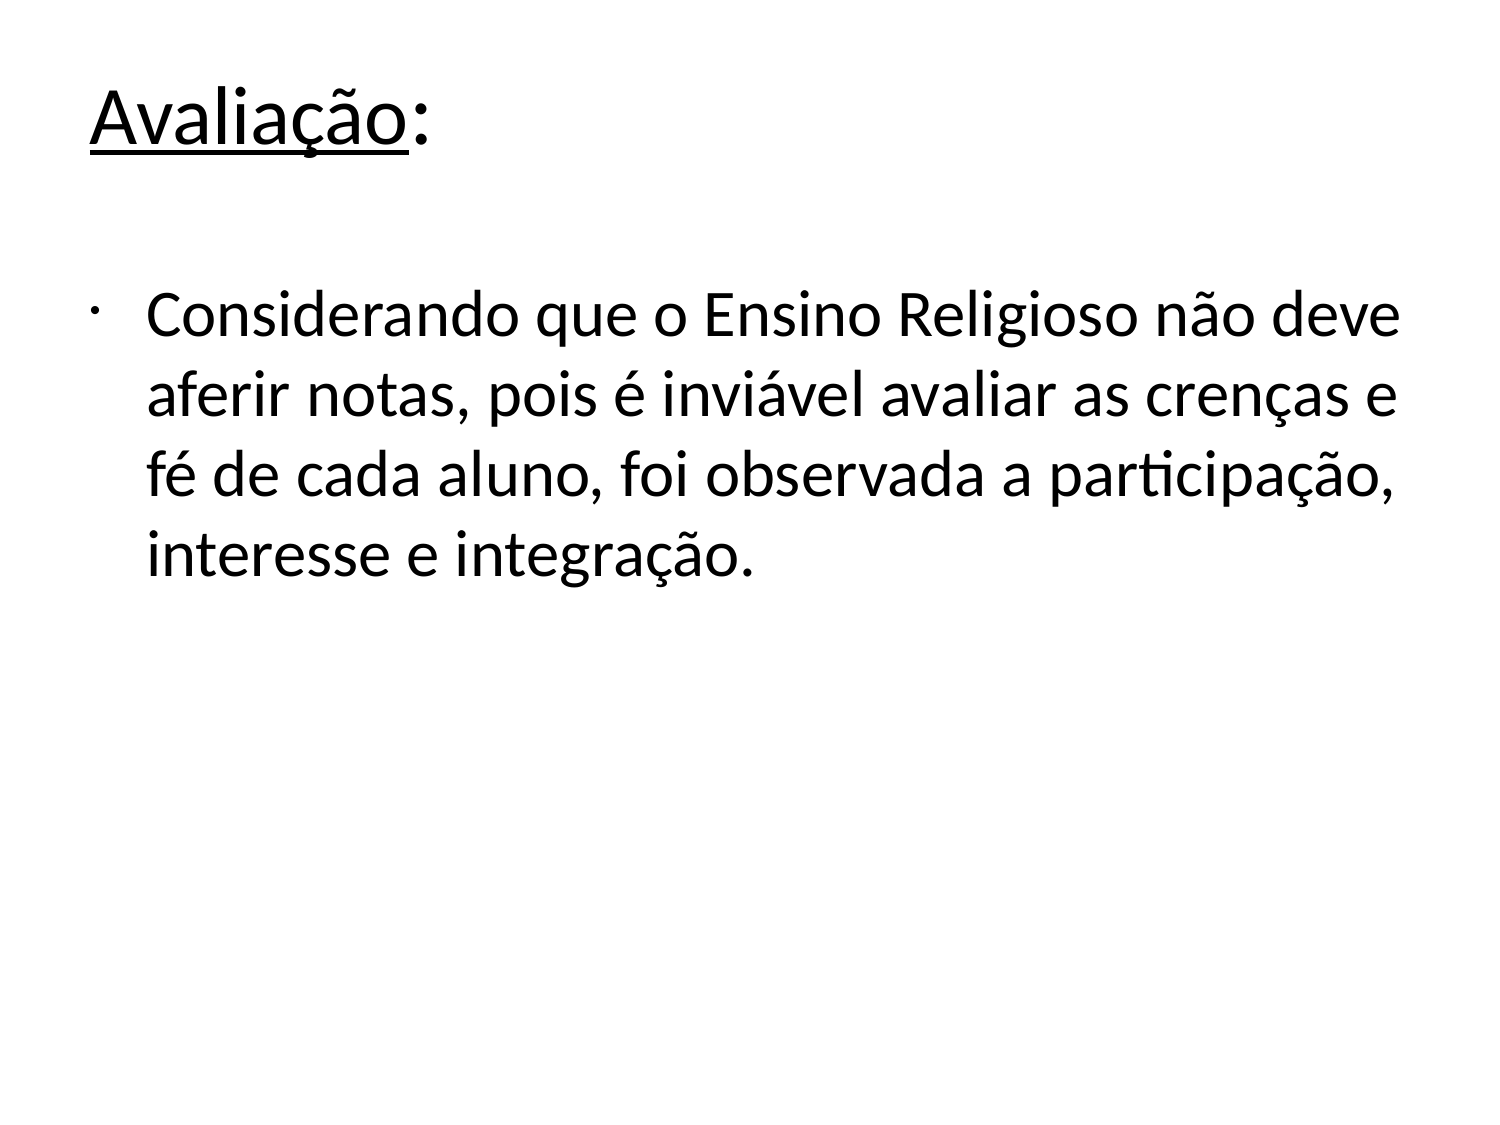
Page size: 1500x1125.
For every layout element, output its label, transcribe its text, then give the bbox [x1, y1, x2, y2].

list Considerando que o Ensino Religioso não deve aferir notas, pois é inviável avaliar as crenças e fé de cada aluno, foi observada a participação, interesse e integração. [75, 262, 1425, 1005]
title Avaliação: [75, 45, 1425, 233]
